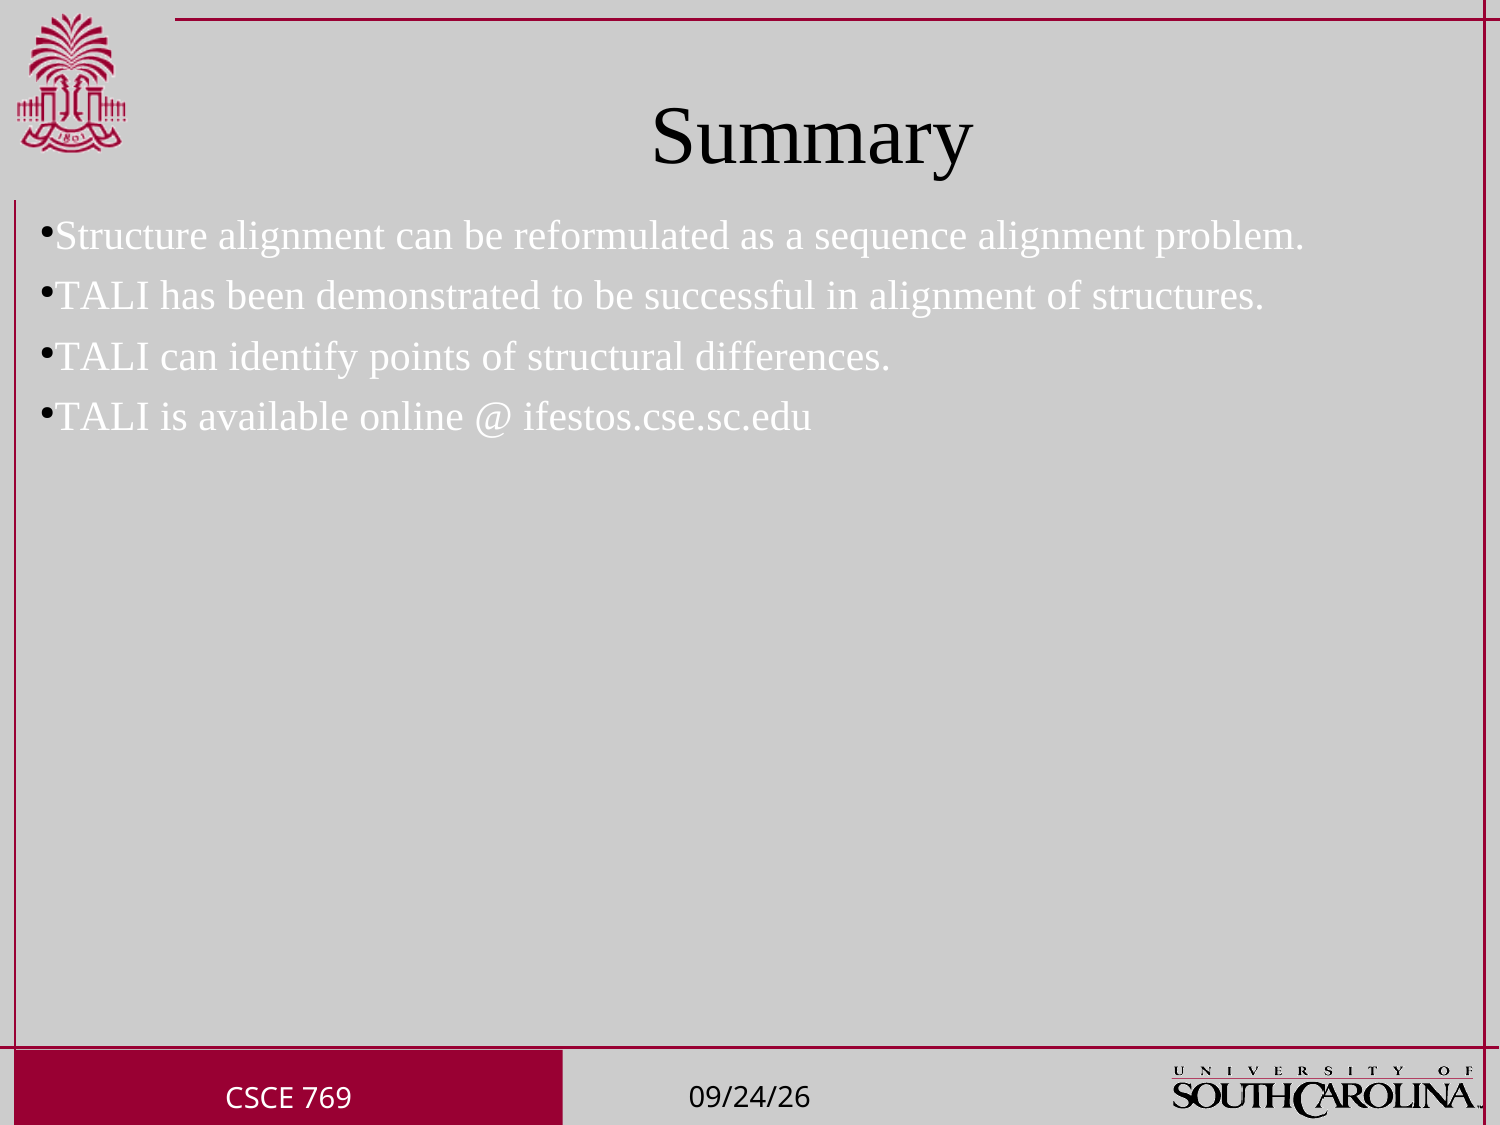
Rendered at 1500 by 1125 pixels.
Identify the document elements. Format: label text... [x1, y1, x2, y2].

title Summary [174, 9, 1450, 188]
picture [12, 12, 131, 155]
picture [1162, 1049, 1483, 1125]
text_box Structure alignment can be reformulated as a sequence alignment problem. TALI has been demonstrated to be successful in alignment of structures. TALI can identify points of structural differences. TALI is available online @ ifestos.cse.sc.edu [24, 200, 1476, 1013]
